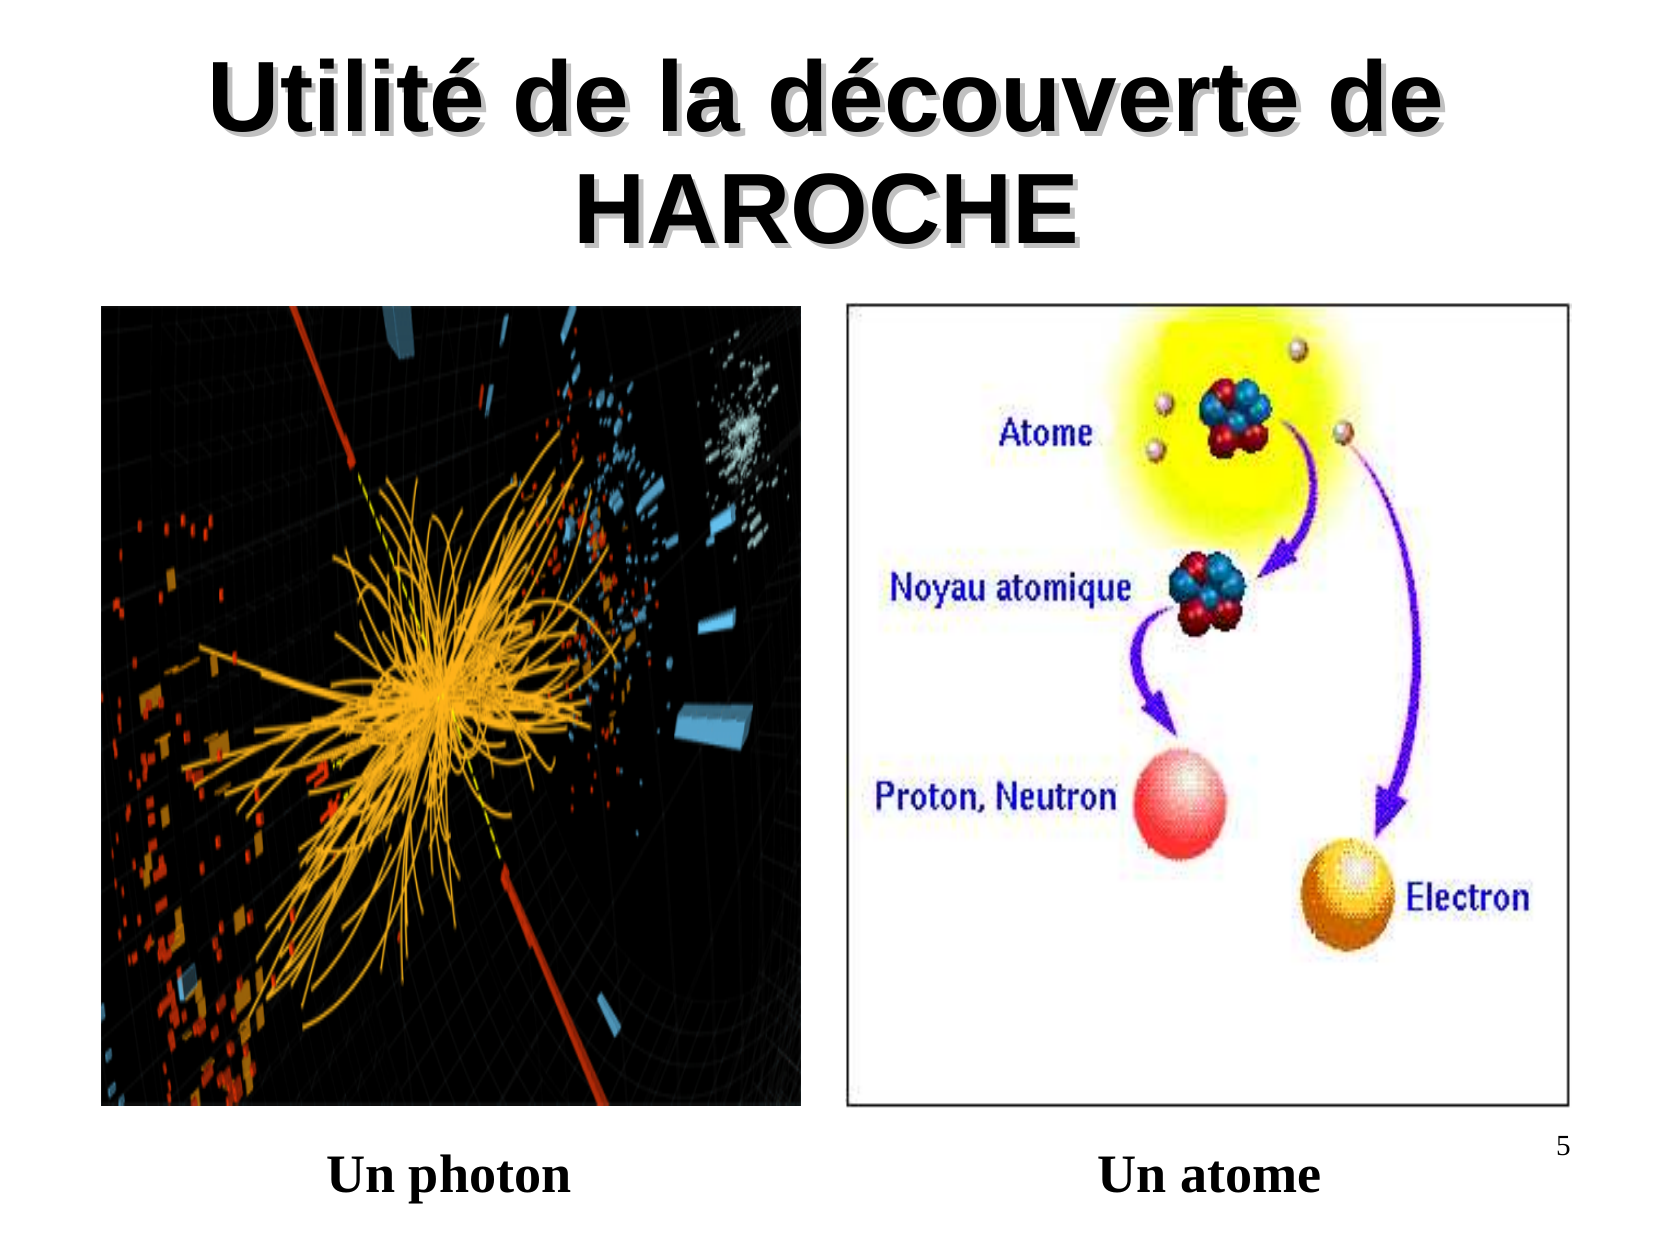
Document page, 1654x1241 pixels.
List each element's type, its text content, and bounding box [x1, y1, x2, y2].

picture [101, 306, 801, 1106]
text_box Un atome [851, 1136, 1569, 1213]
title Utilité de la découverte de HAROCHE [82, 41, 1571, 265]
text_box Un photon [85, 1136, 813, 1213]
picture [845, 302, 1572, 1110]
